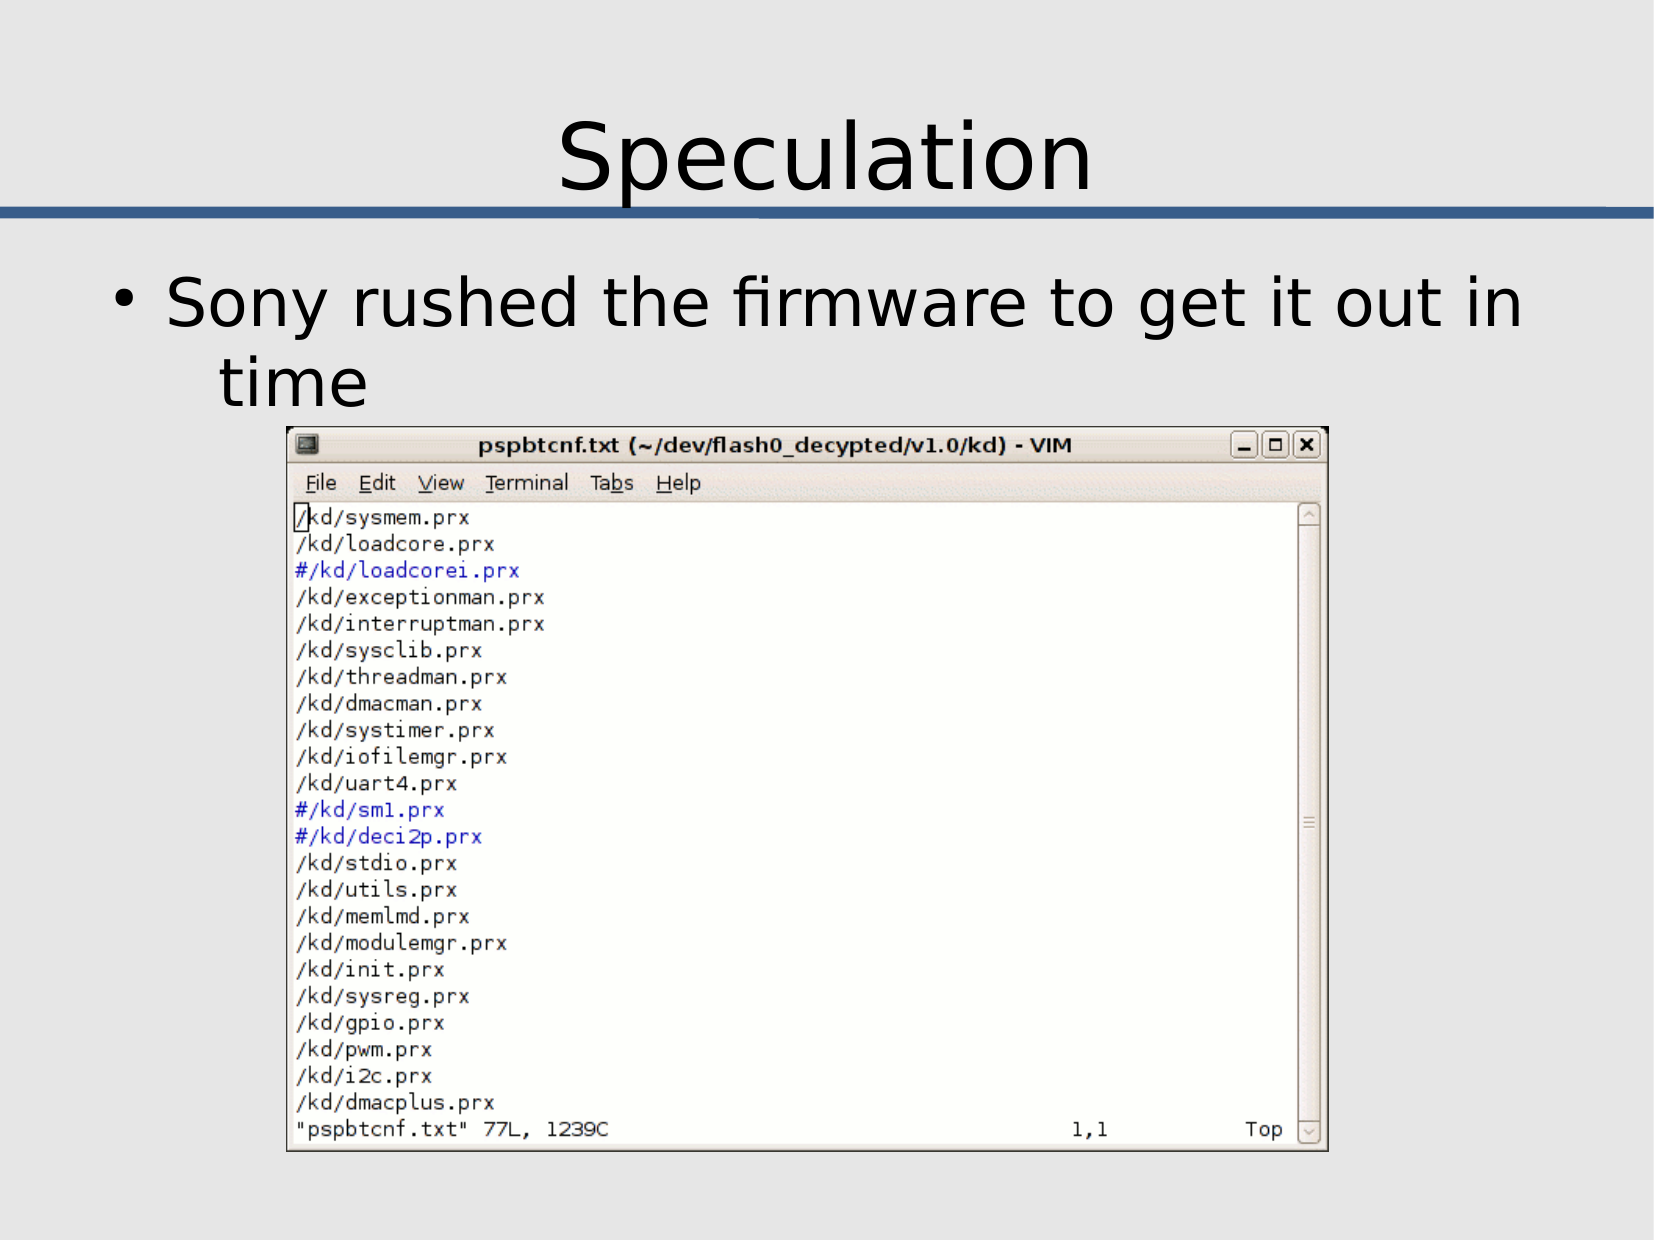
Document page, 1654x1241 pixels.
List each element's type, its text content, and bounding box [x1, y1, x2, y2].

picture [286, 426, 1329, 1152]
list Sony rushed the firmware to get it out in time [76, 259, 1565, 1063]
title Speculation [82, 56, 1571, 250]
